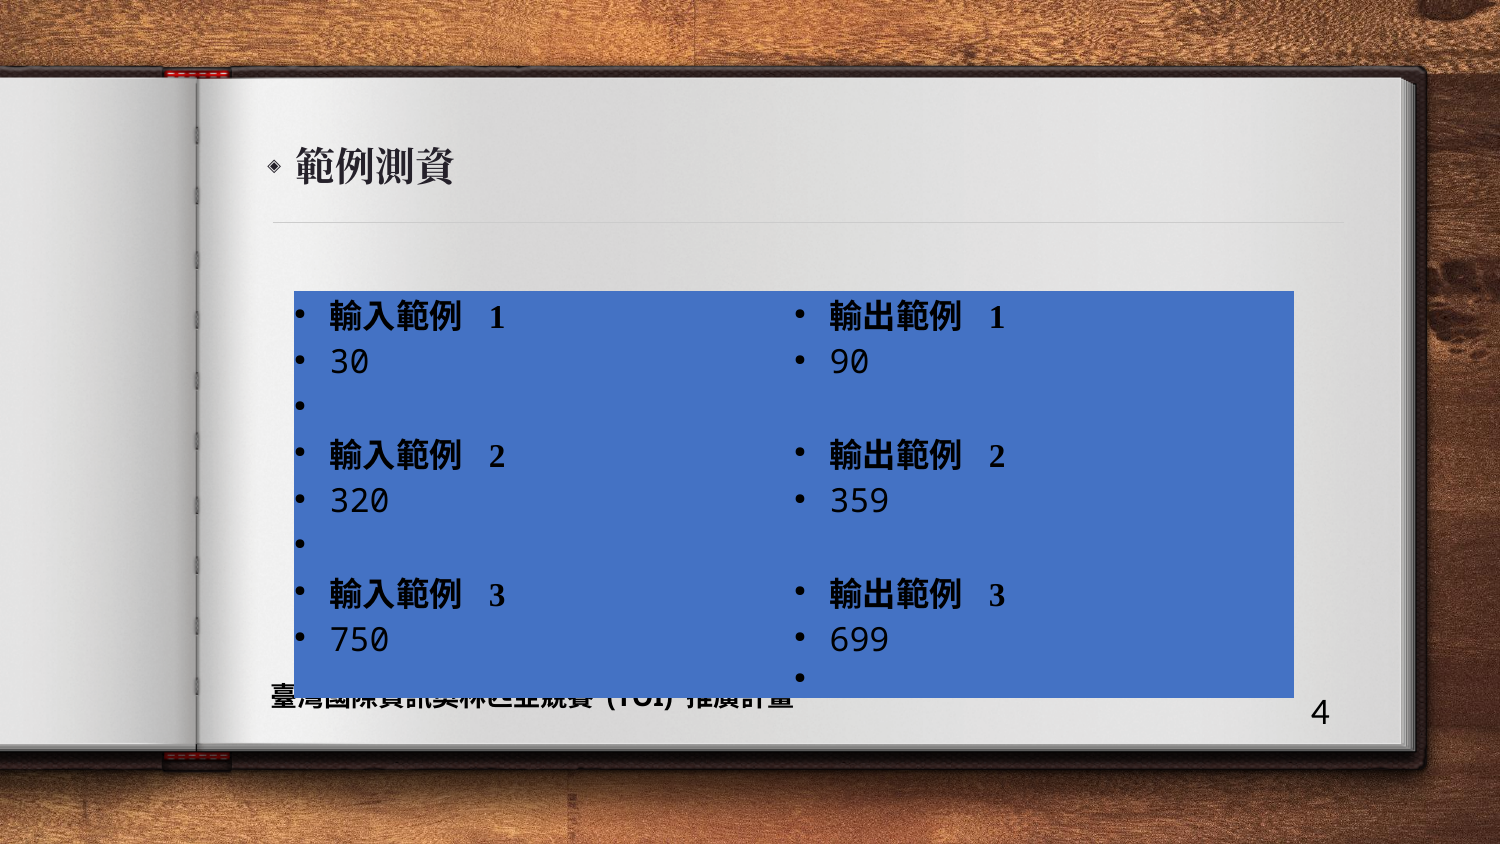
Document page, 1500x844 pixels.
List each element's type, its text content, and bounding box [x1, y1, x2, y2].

table_header 輸入範例 1 30 [294, 291, 794, 429]
text_box 4 [1295, 672, 1386, 737]
table_cell 輸入範例 2 320 [294, 429, 794, 568]
list 範例測資 [252, 126, 1194, 205]
table_cell 輸入範例 3 750 [294, 568, 794, 698]
table_cell 輸出範例 3 699 [794, 568, 1294, 698]
table_header 輸出範例 1 90 [794, 291, 1294, 429]
table_cell 輸出範例 2 359 [794, 429, 1294, 568]
